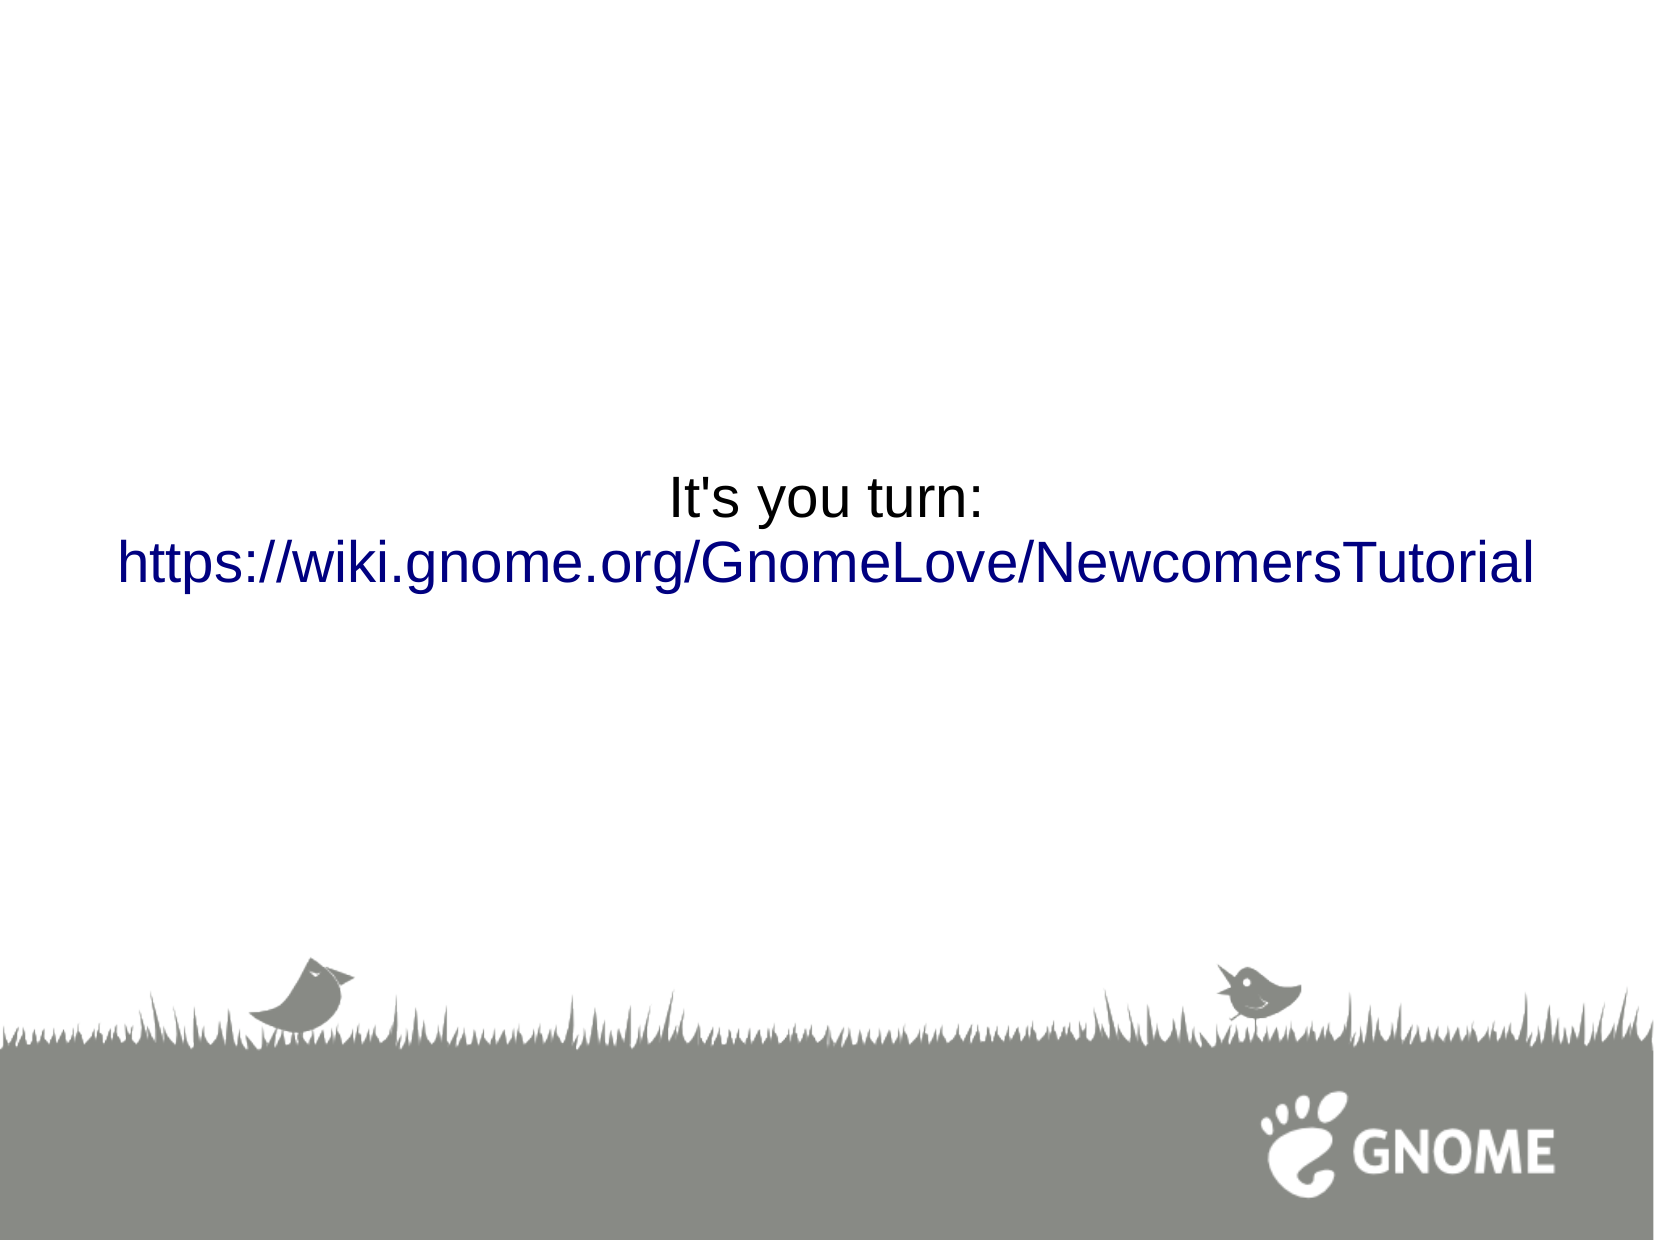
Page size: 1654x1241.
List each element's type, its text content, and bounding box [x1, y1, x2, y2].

picture [0, 0, 1654, 1241]
subtitle It's you turn: https://wiki.gnome.org/GnomeLove/NewcomersTutorial [82, 49, 1571, 1010]
